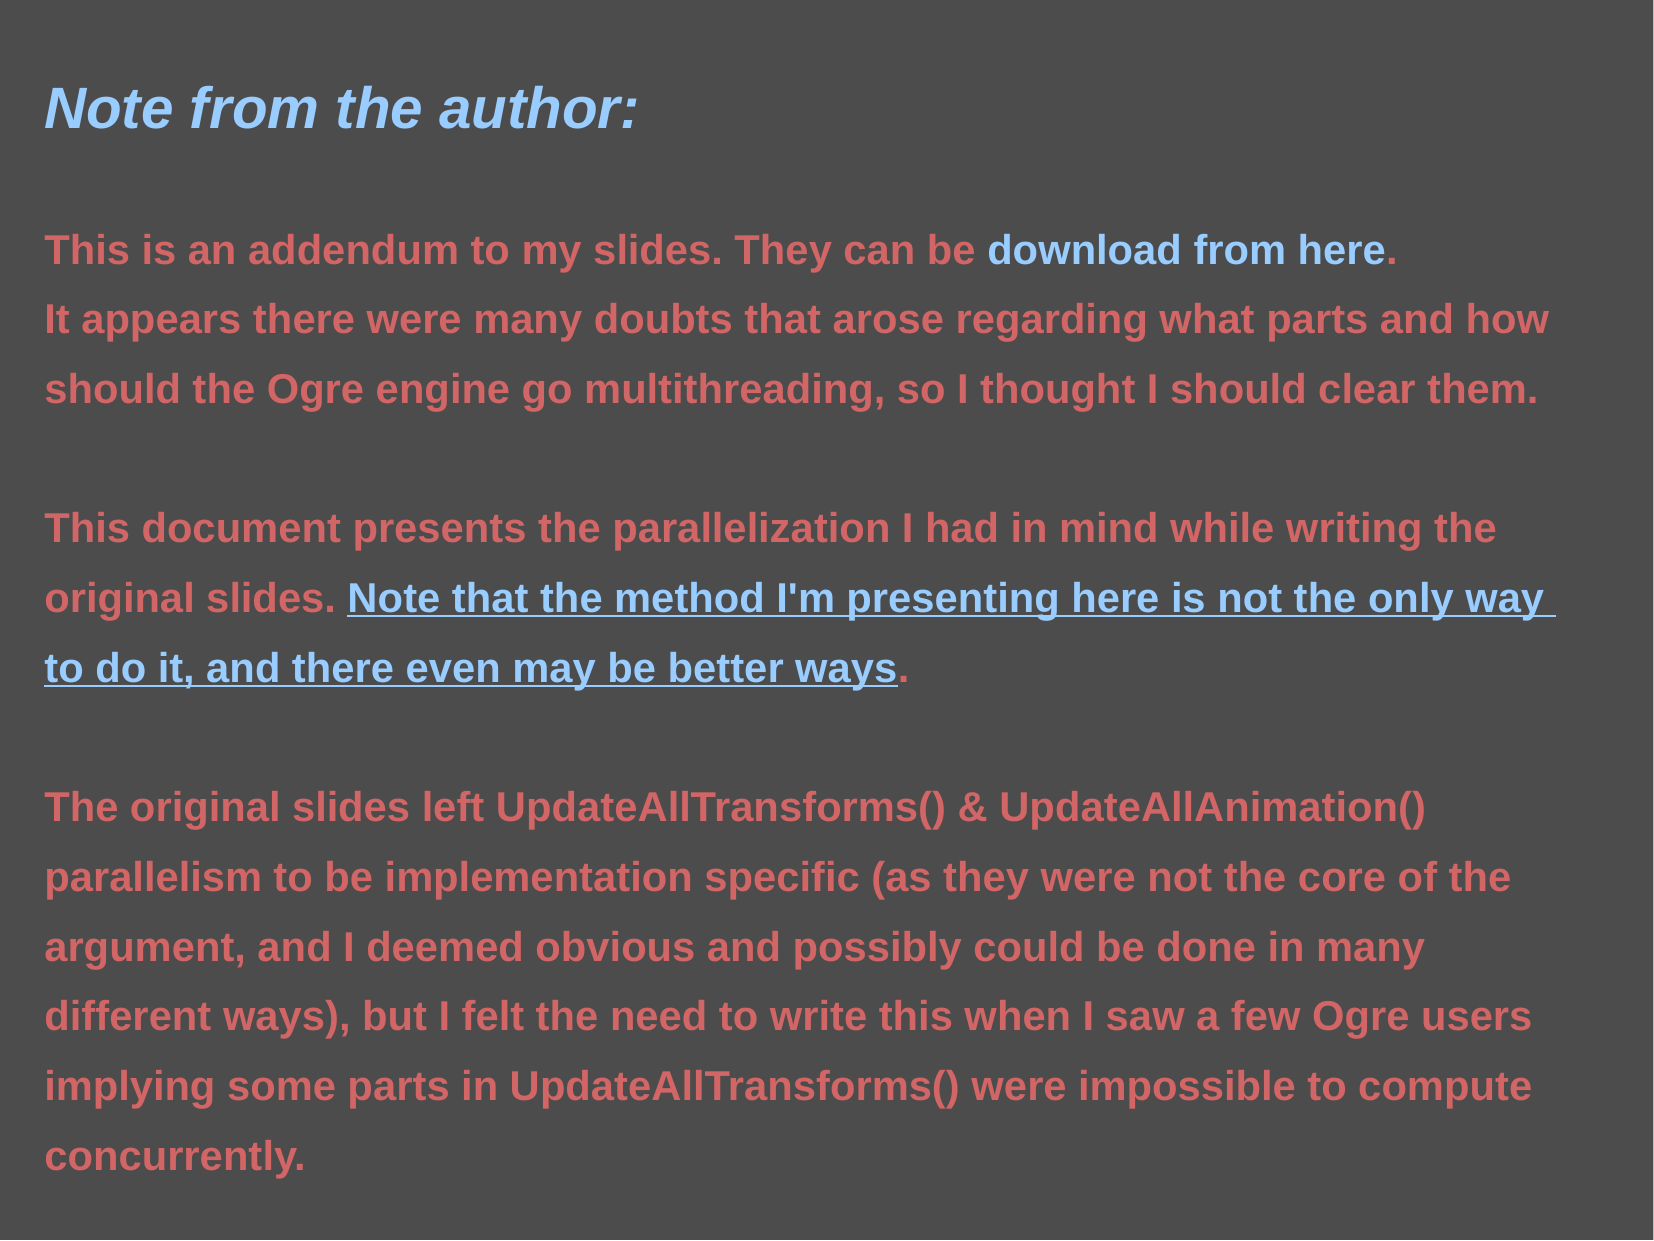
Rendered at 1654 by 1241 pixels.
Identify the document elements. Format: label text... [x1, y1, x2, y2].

text_box Note from the author: This is an addendum to my slides. They can be download from here. It appears there were many doubts that arose regarding what parts and how should the Ogre engine go multithreading, so I thought I should clear them. This document presents the parallelization I had in mind while writing the original slides. Note that the method I'm presenting here is not the only way to do it, and there even may be better ways. The original slides left UpdateAllTransforms() & UpdateAllAnimation() parallelism to be implementation specific (as they were not the core of the argument, and I deemed obvious and possibly could be done in many different ways), but I felt the need to write this when I saw a few Ogre users implying some parts in UpdateAllTransforms() were impossible to compute concurrently. [29, 35, 1595, 1179]
